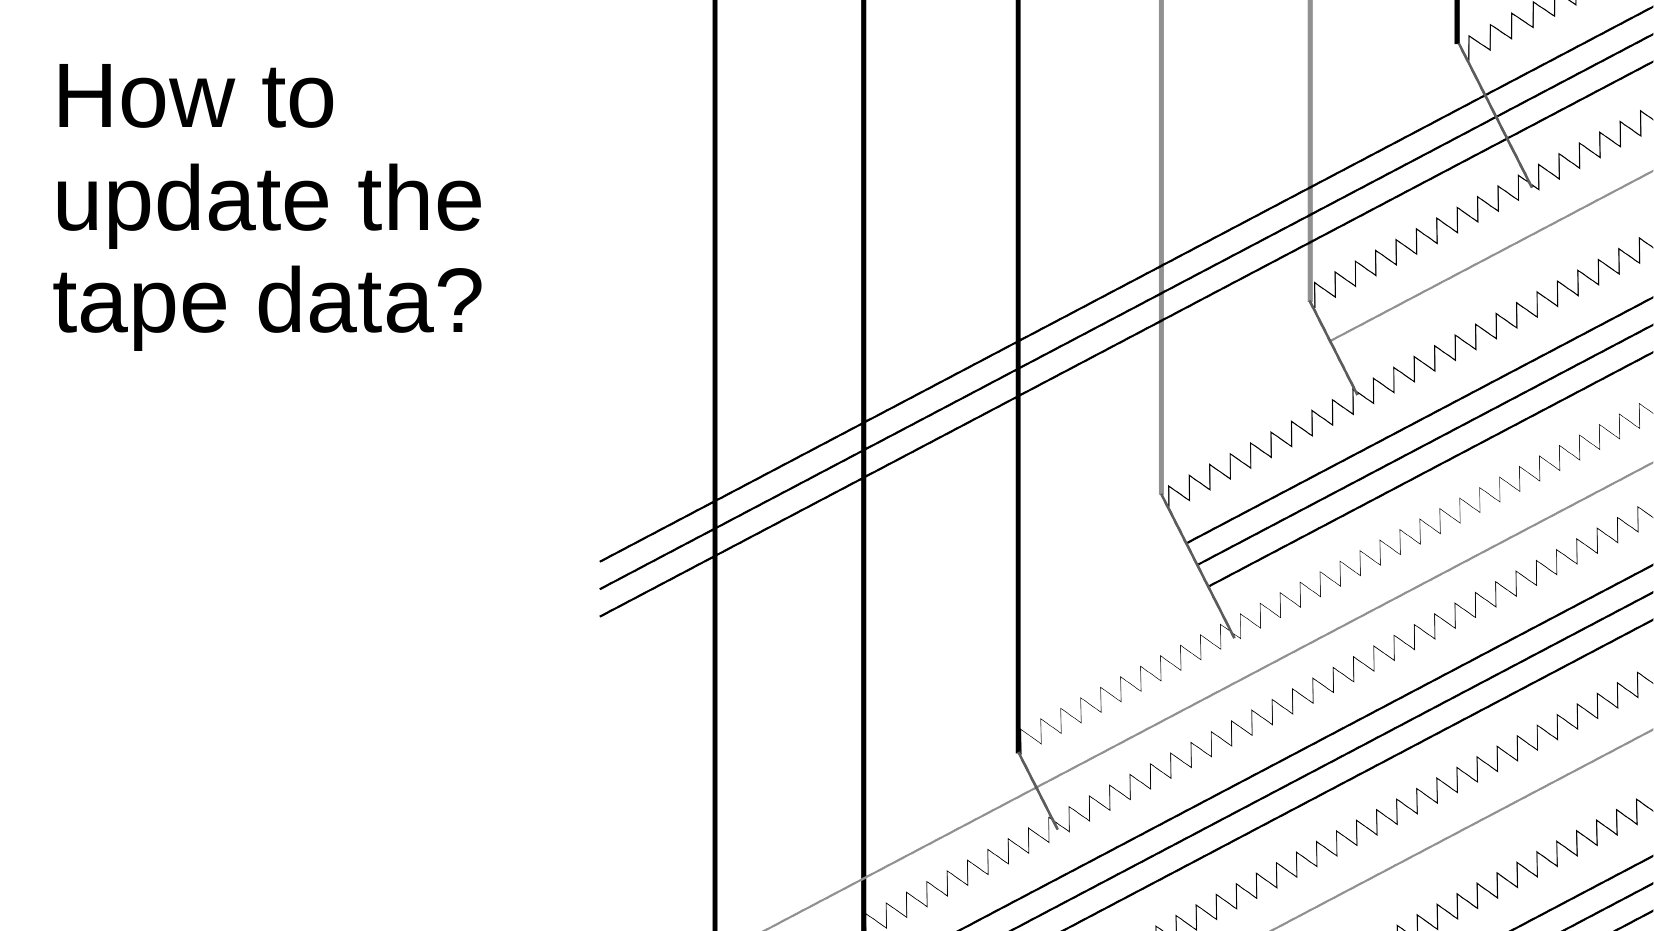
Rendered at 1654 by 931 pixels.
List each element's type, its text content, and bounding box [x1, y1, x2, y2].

text_box How to update the tape data? [37, 37, 638, 751]
picture [589, 0, 1654, 931]
